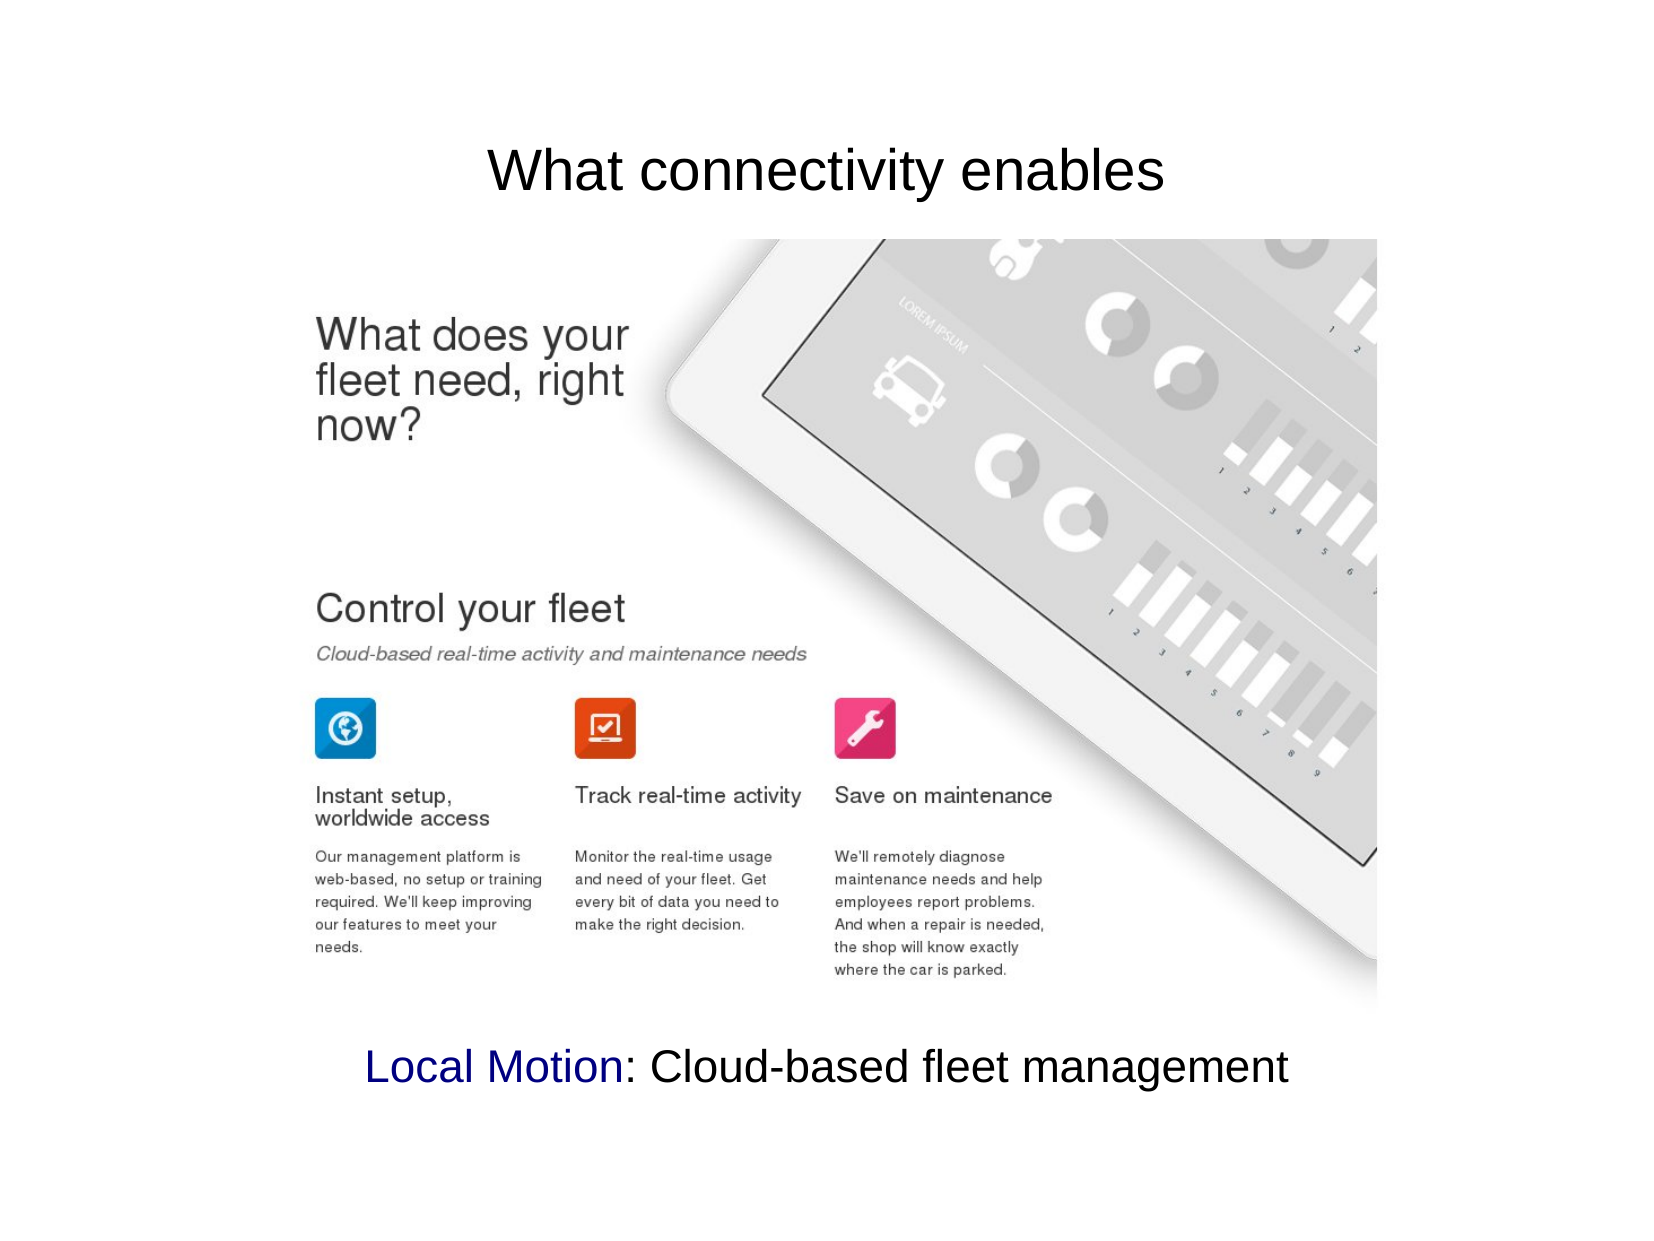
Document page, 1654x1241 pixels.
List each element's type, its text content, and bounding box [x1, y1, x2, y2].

picture [210, 239, 1411, 962]
text_box What connectivity enables [472, 130, 1181, 211]
title Local Motion: Cloud-based fleet management [82, 962, 1571, 1171]
